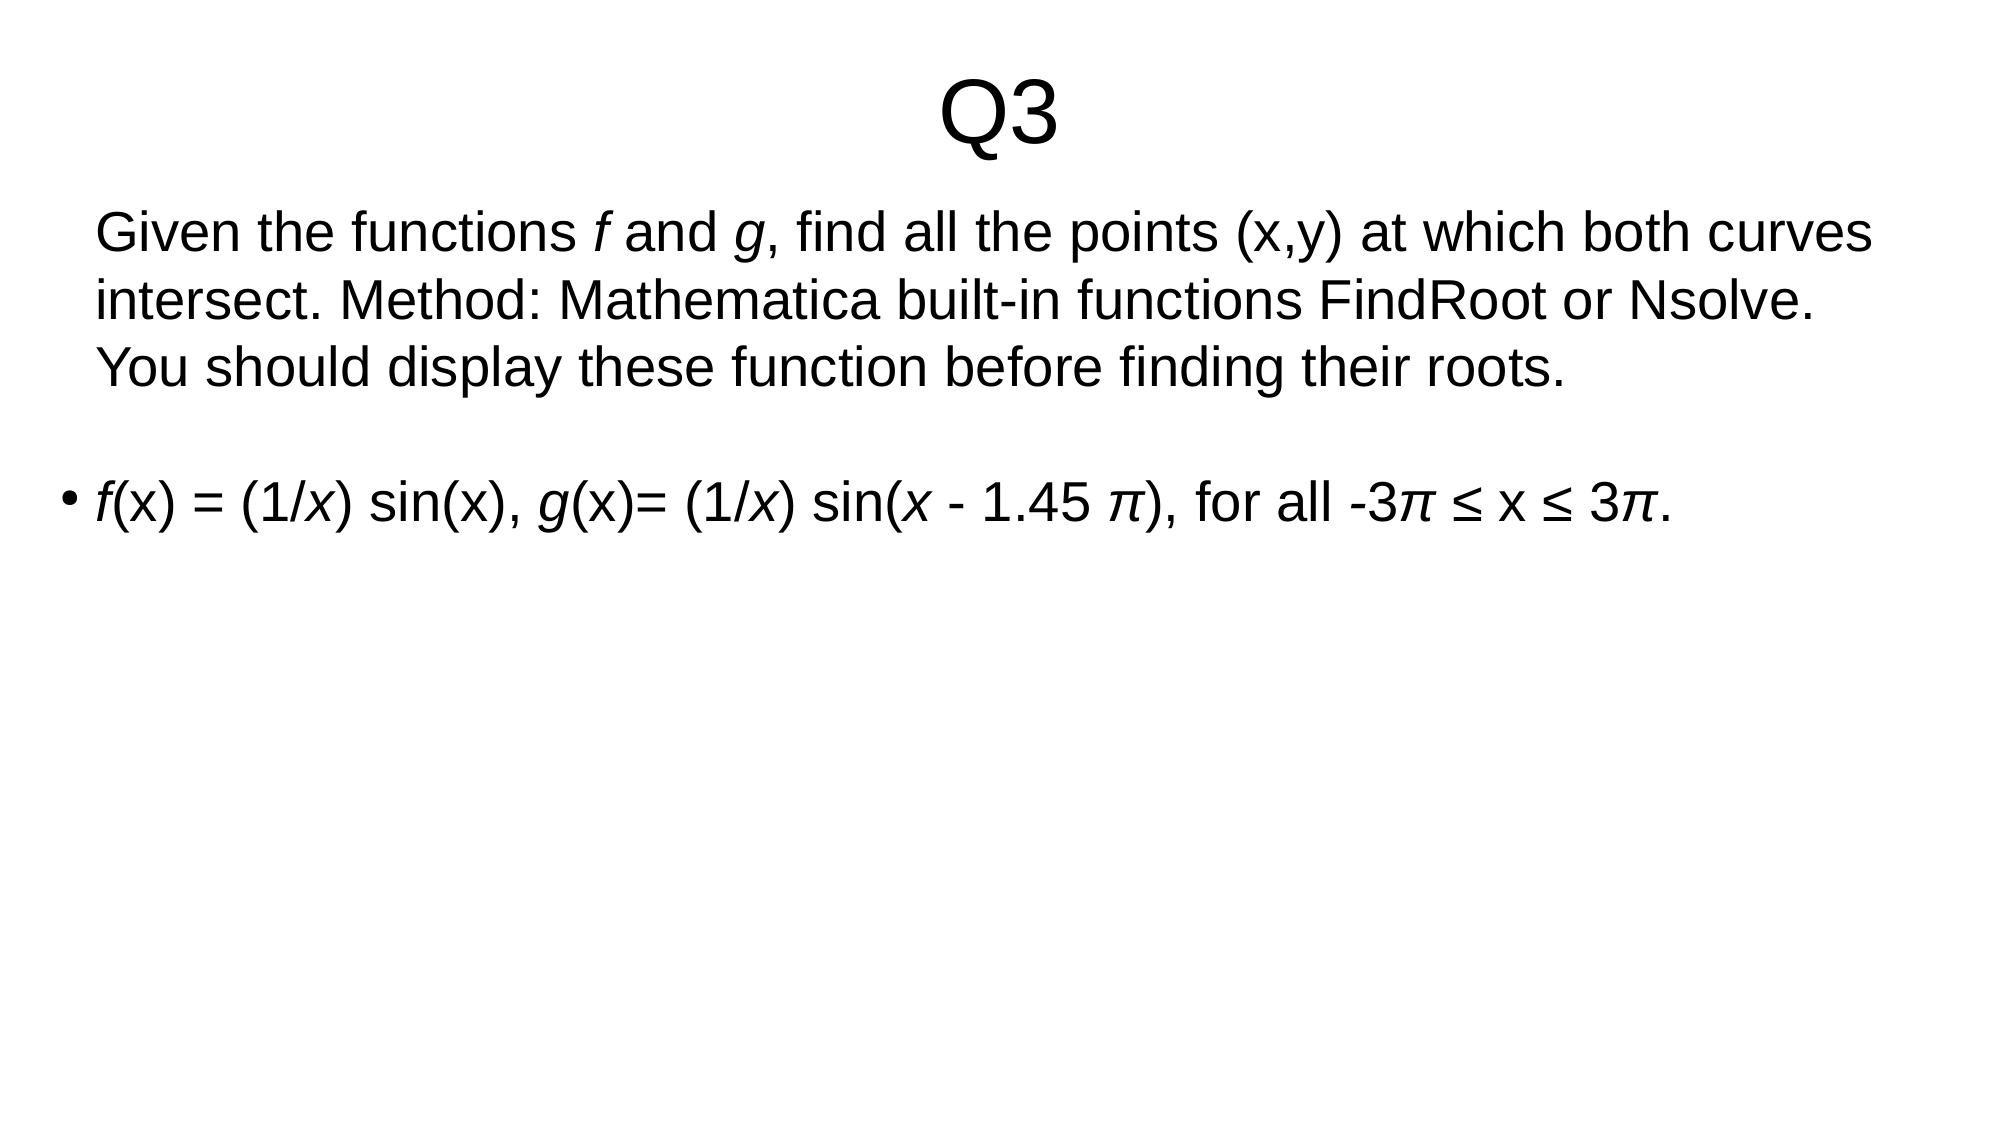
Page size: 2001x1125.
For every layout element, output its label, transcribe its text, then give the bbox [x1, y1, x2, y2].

text_box Given the functions f and g, find all the points (x,y) at which both curves intersect. Method: Mathematica built-in functions FindRoot or Nsolve. You should display these function before finding their roots. f(x) = (1/x) sin(x), g(x)= (1/x) sin(x - 1.45 π), for all -3π ≤ x ≤ 3π. [45, 188, 1900, 975]
text_box Q3 [99, 44, 1900, 188]
